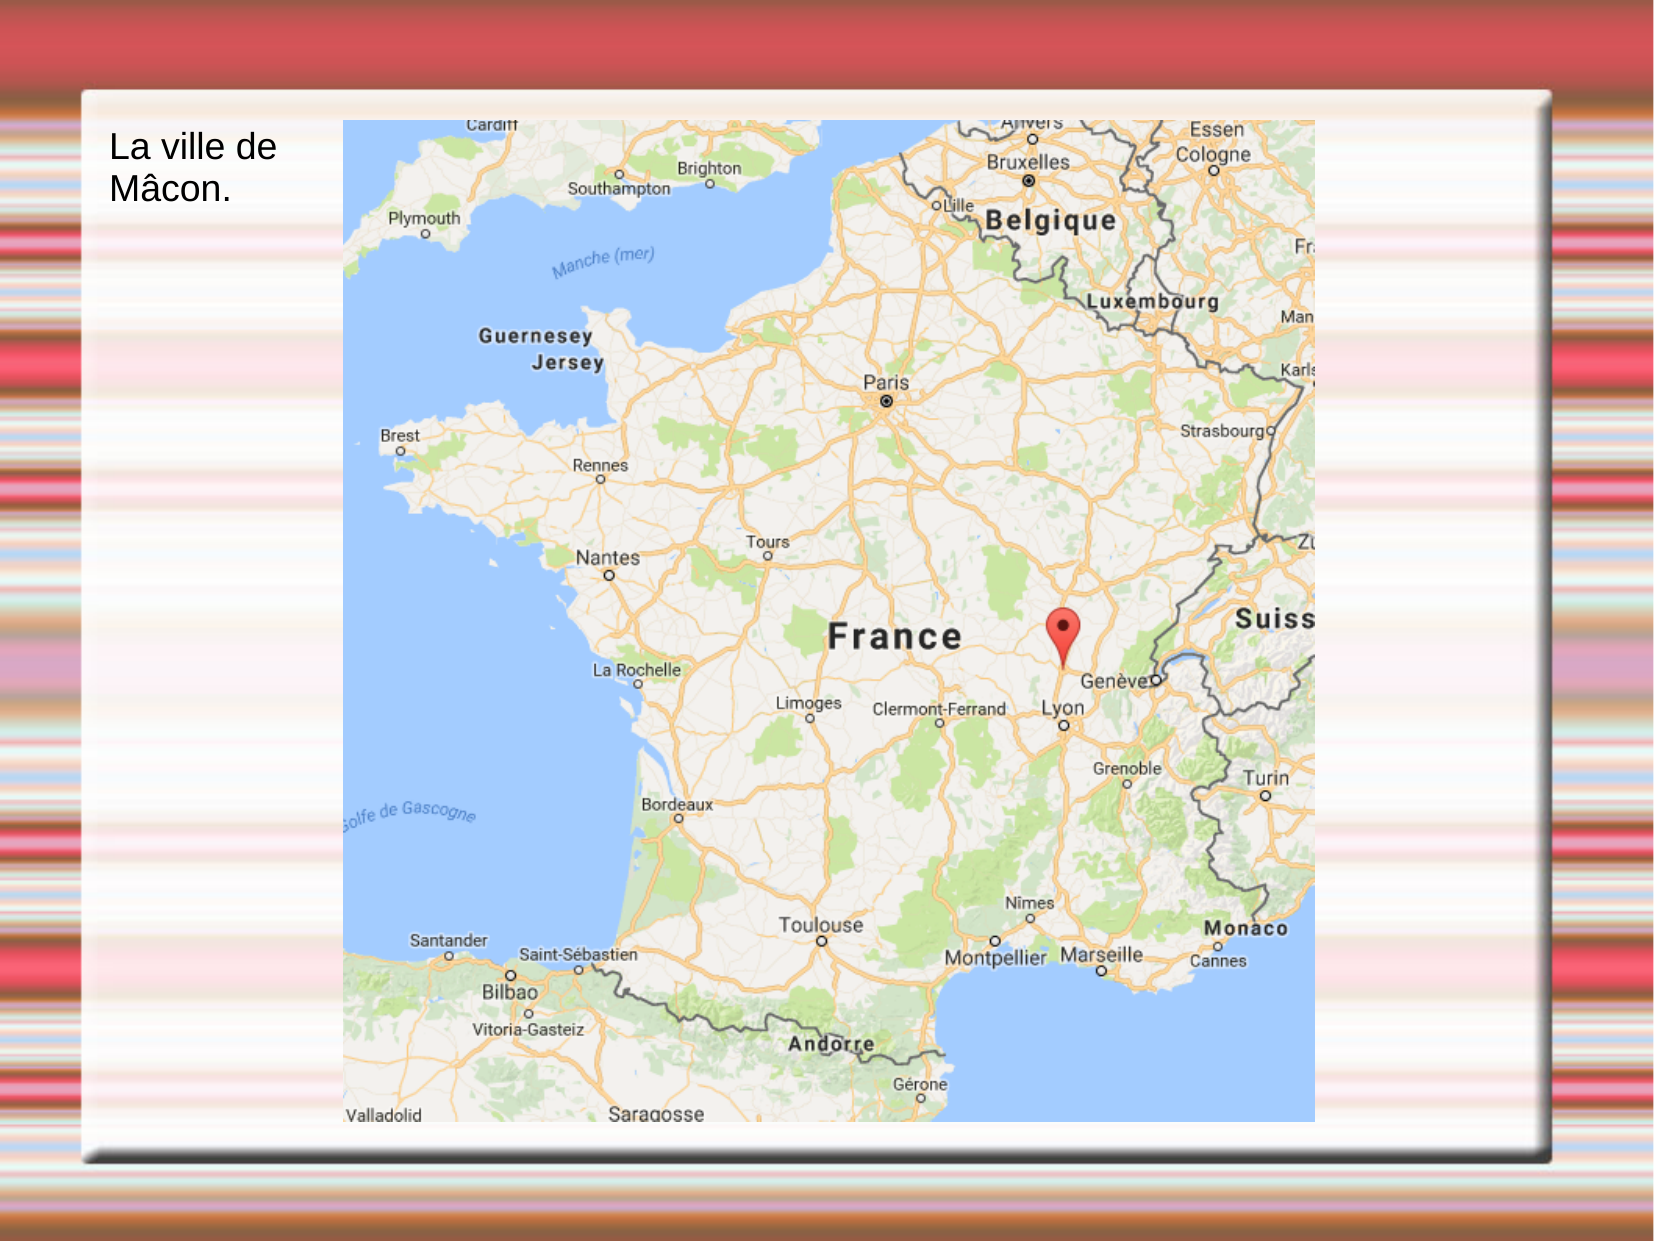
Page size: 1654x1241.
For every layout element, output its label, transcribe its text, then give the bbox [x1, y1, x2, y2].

picture [0, 0, 1654, 1241]
text_box La ville de Mâcon. [94, 118, 308, 218]
